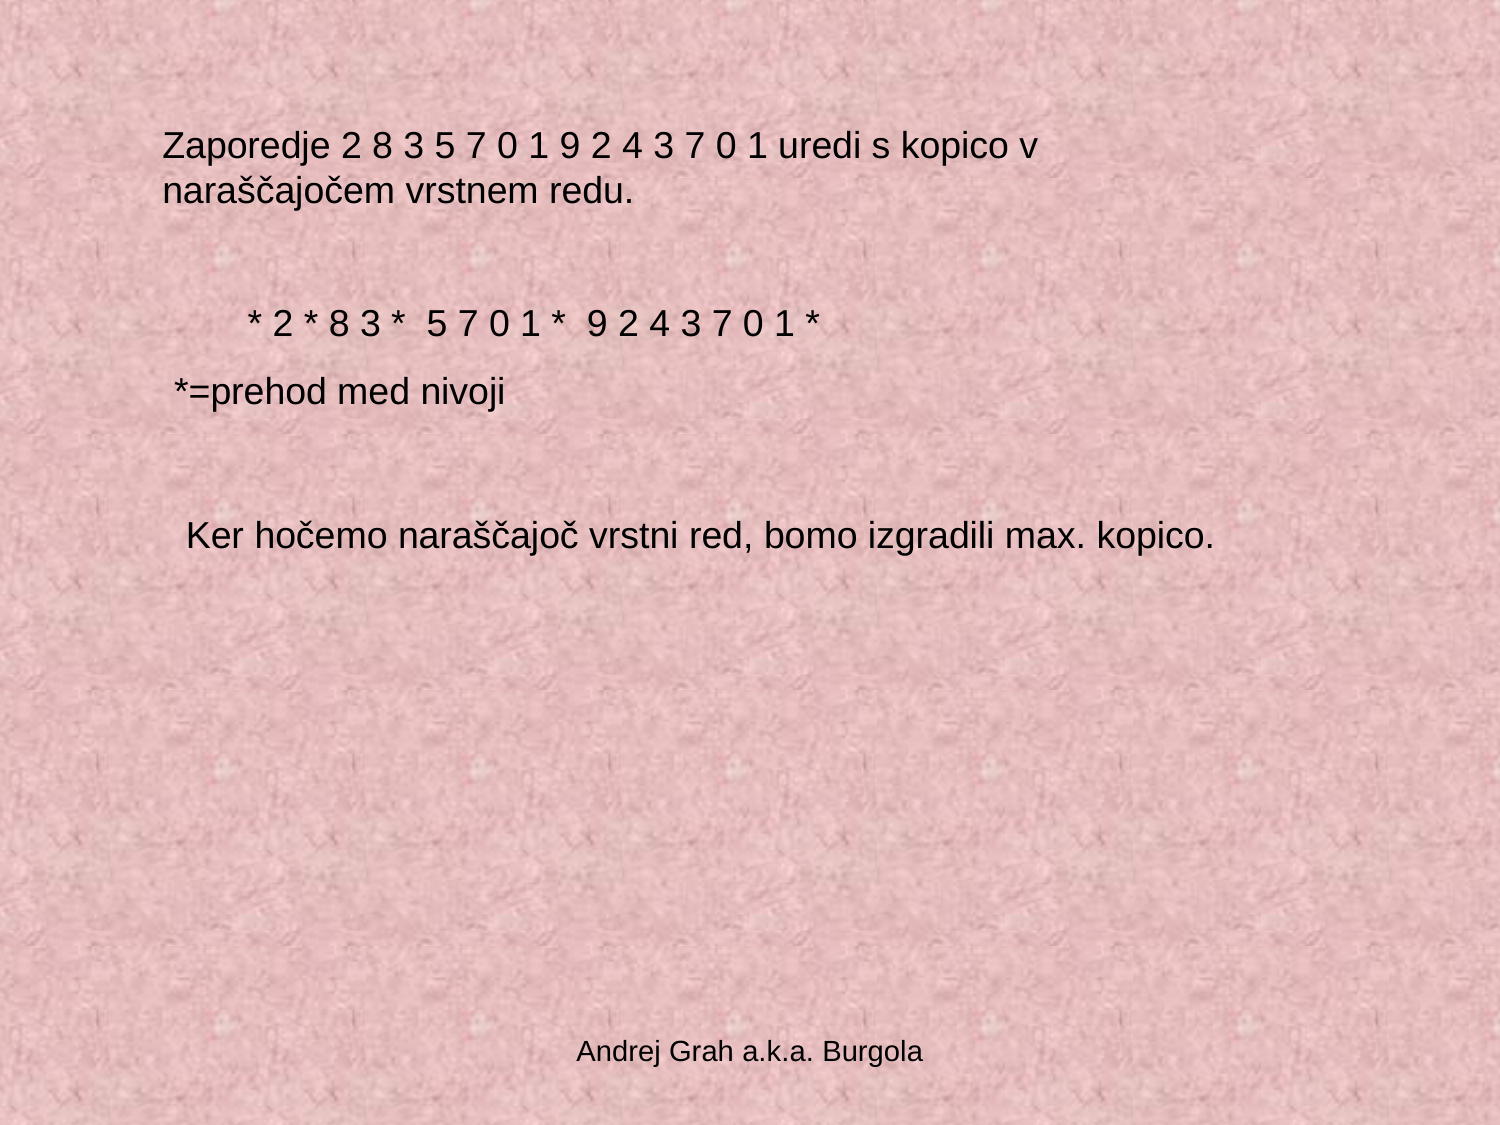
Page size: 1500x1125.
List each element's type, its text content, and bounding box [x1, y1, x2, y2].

text_box * 2 * 8 3 * 5 7 0 1 * 9 2 4 3 7 0 1 * *=prehod med nivoji [159, 290, 1294, 420]
text_box Andrej Grah a.k.a. Burgola [512, 1024, 988, 1103]
text_box Ker hočemo naraščajoč vrstni red, bomo izgradili max. kopico. [171, 503, 1247, 564]
picture [0, 0, 1500, 1125]
text_box Zaporedje 2 8 3 5 7 0 1 9 2 4 3 7 0 1 uredi s kopico v naraščajočem vrstnem redu. [147, 113, 1258, 219]
